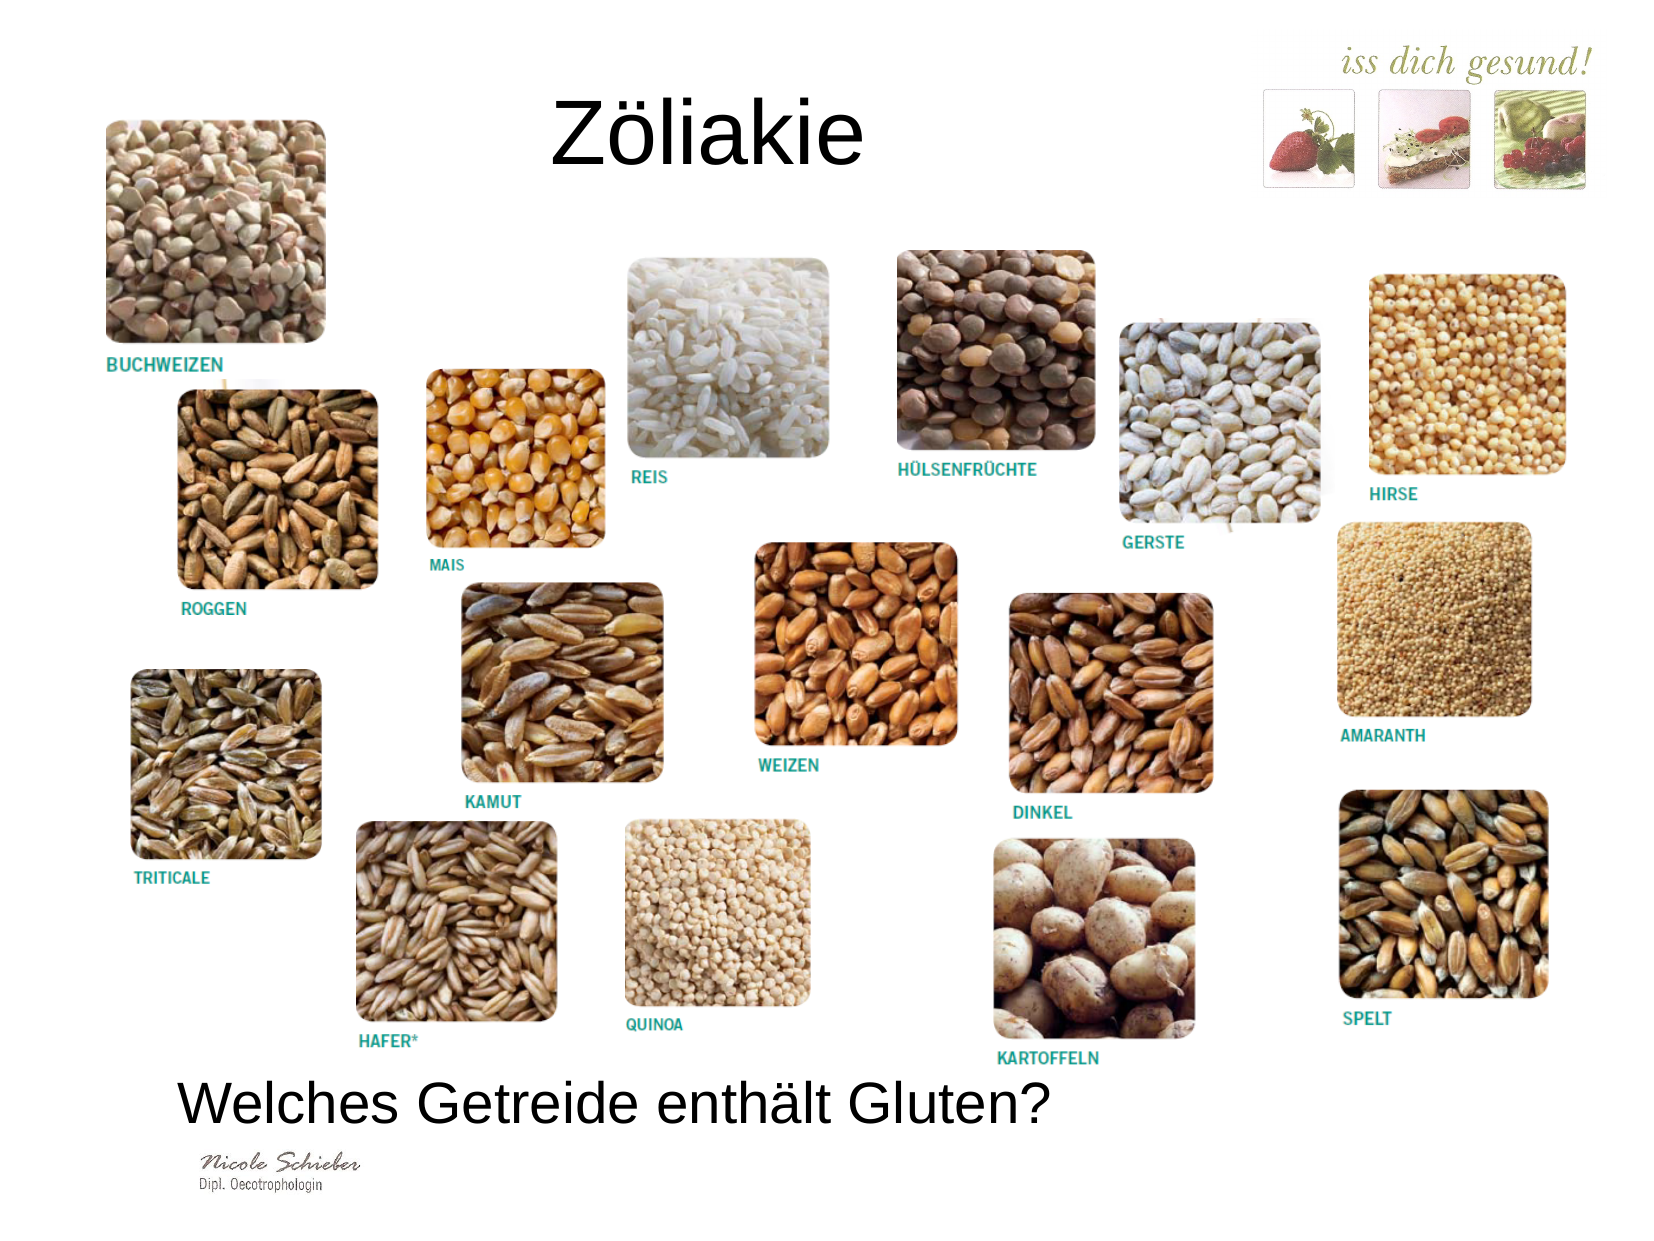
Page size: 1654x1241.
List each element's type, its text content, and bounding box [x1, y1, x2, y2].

picture [177, 379, 389, 615]
picture [993, 833, 1205, 1075]
picture [745, 540, 969, 780]
title Zöliakie [0, 29, 1453, 237]
picture [106, 118, 326, 377]
picture [425, 366, 813, 1037]
picture [188, 1149, 367, 1205]
picture [625, 250, 833, 489]
picture [129, 668, 331, 886]
picture [1369, 271, 1571, 505]
picture [1337, 519, 1538, 745]
picture [1003, 586, 1220, 827]
picture [1453, 29, 1607, 198]
picture [1334, 785, 1560, 1030]
picture [897, 250, 1104, 477]
picture [1119, 318, 1335, 551]
picture [356, 820, 567, 1052]
list Welches Getreide enthält Gluten? [106, 236, 1595, 1136]
